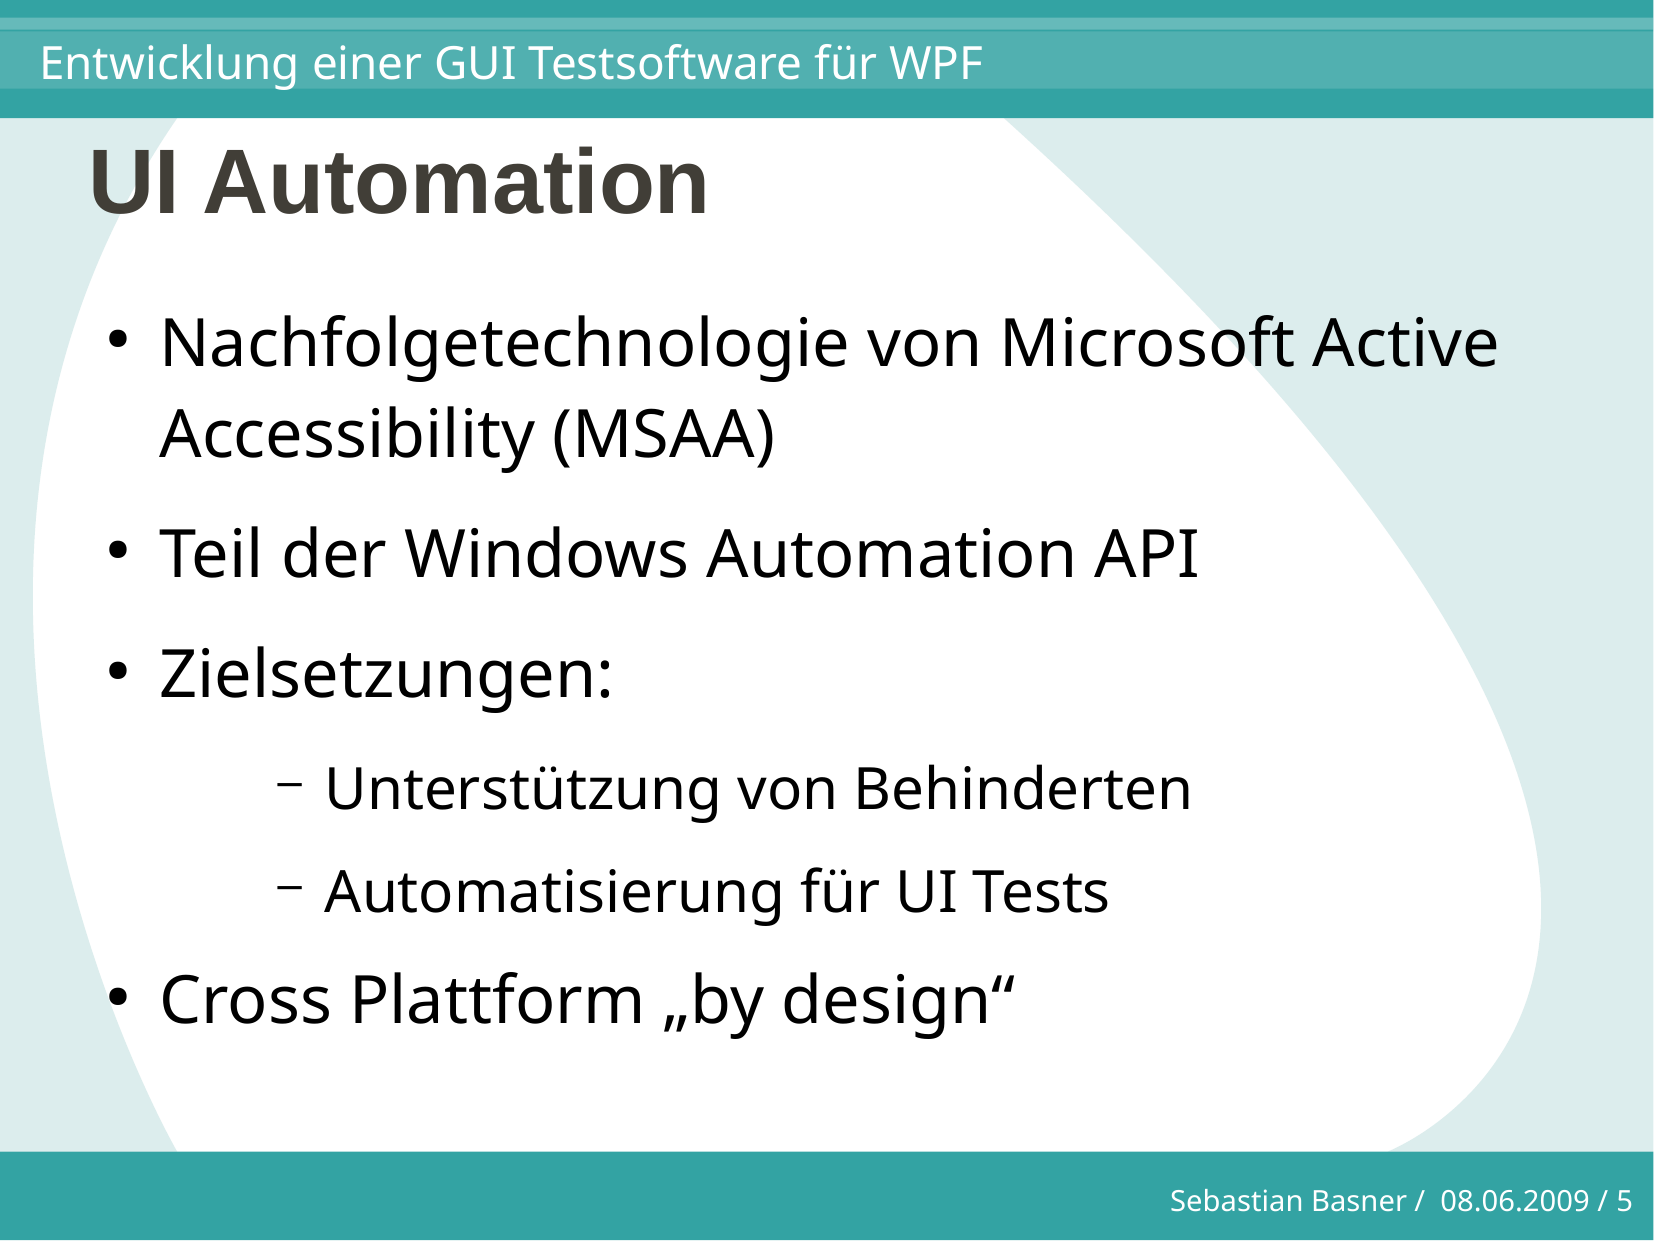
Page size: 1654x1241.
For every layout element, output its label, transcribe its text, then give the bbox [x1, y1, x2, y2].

list Nachfolgetechnologie von Microsoft Active Accessibility (MSAA) Teil der Windows Automation API Zielsetzungen: Unterstützung von Behinderten Automatisierung für UI Tests Cross Plattform „by design“ [88, 295, 1577, 1099]
title UI Automation [88, 130, 1577, 234]
